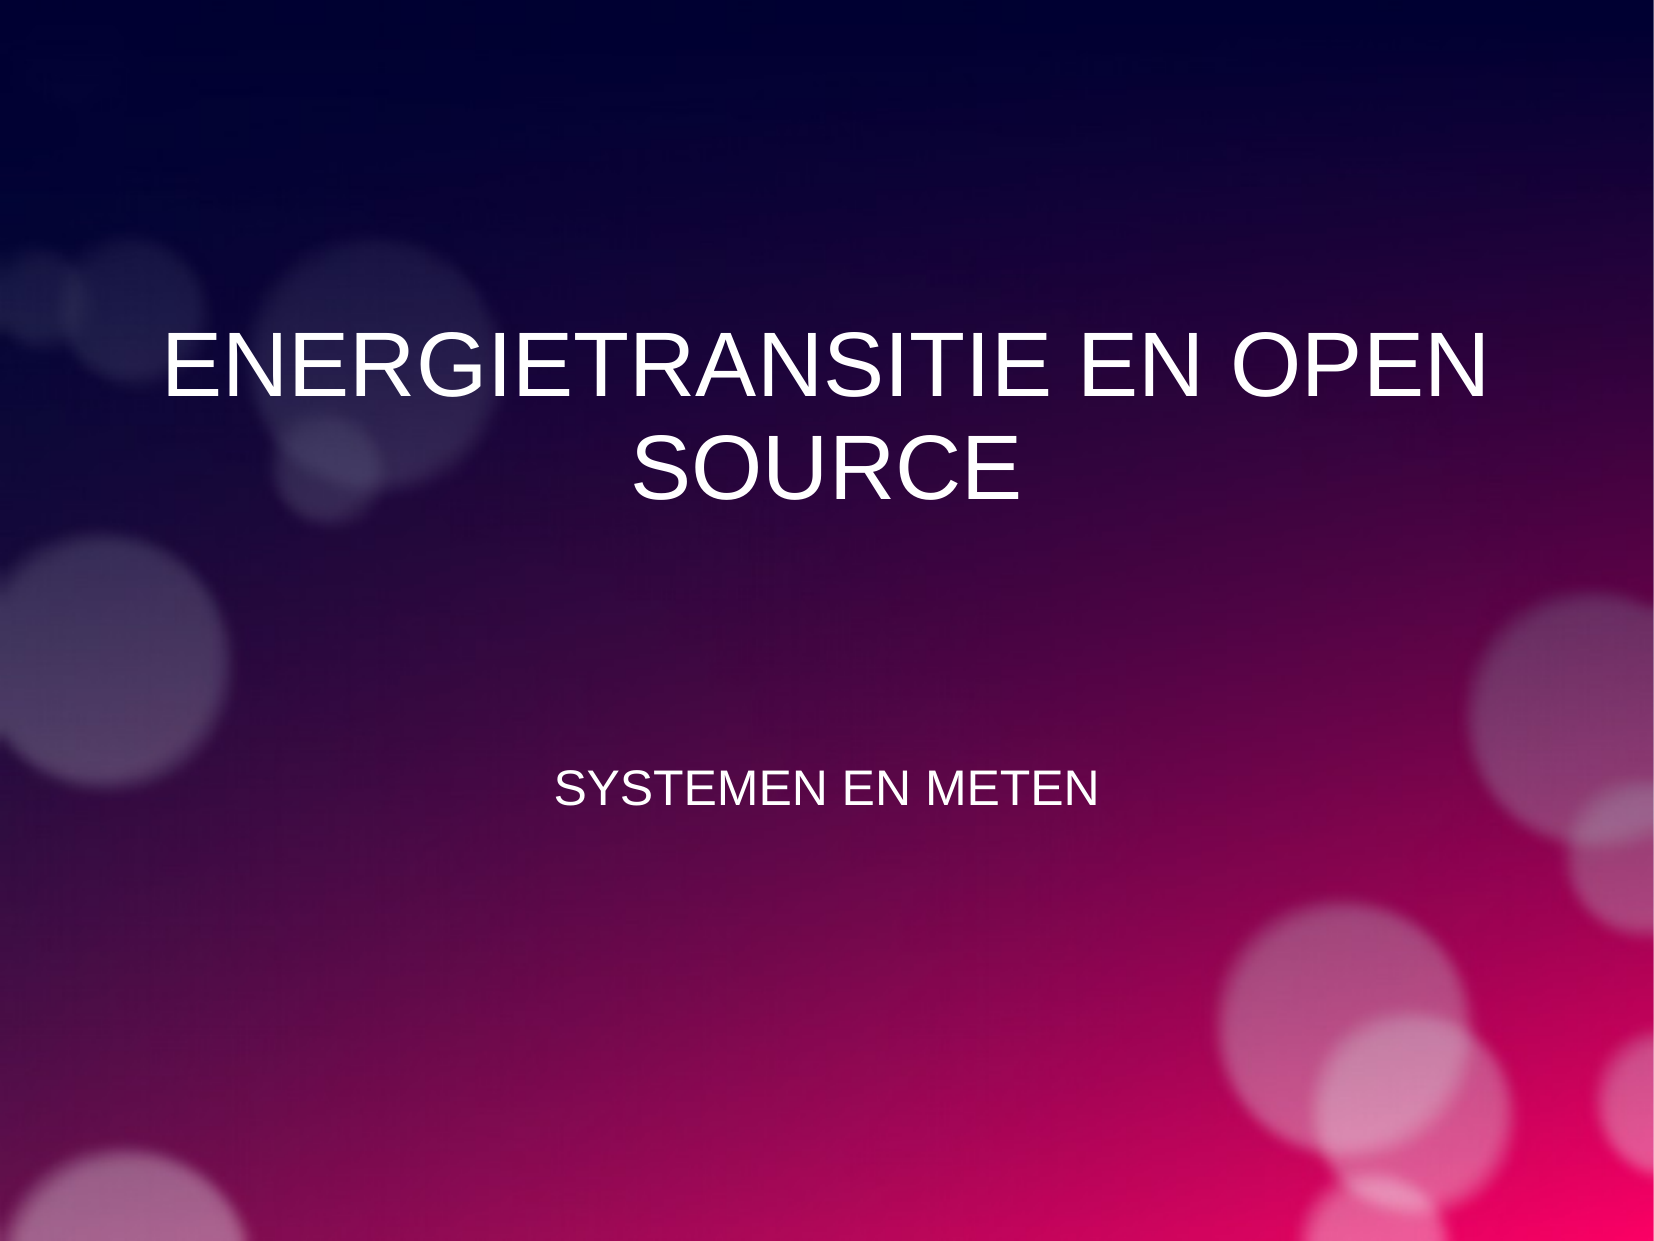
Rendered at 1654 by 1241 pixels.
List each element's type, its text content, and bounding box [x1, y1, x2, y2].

subtitle SYSTEMEN EN METEN [82, 566, 1571, 1010]
title ENERGIETRANSITIE EN OPEN SOURCE [82, 312, 1571, 520]
picture [0, 0, 1654, 1241]
